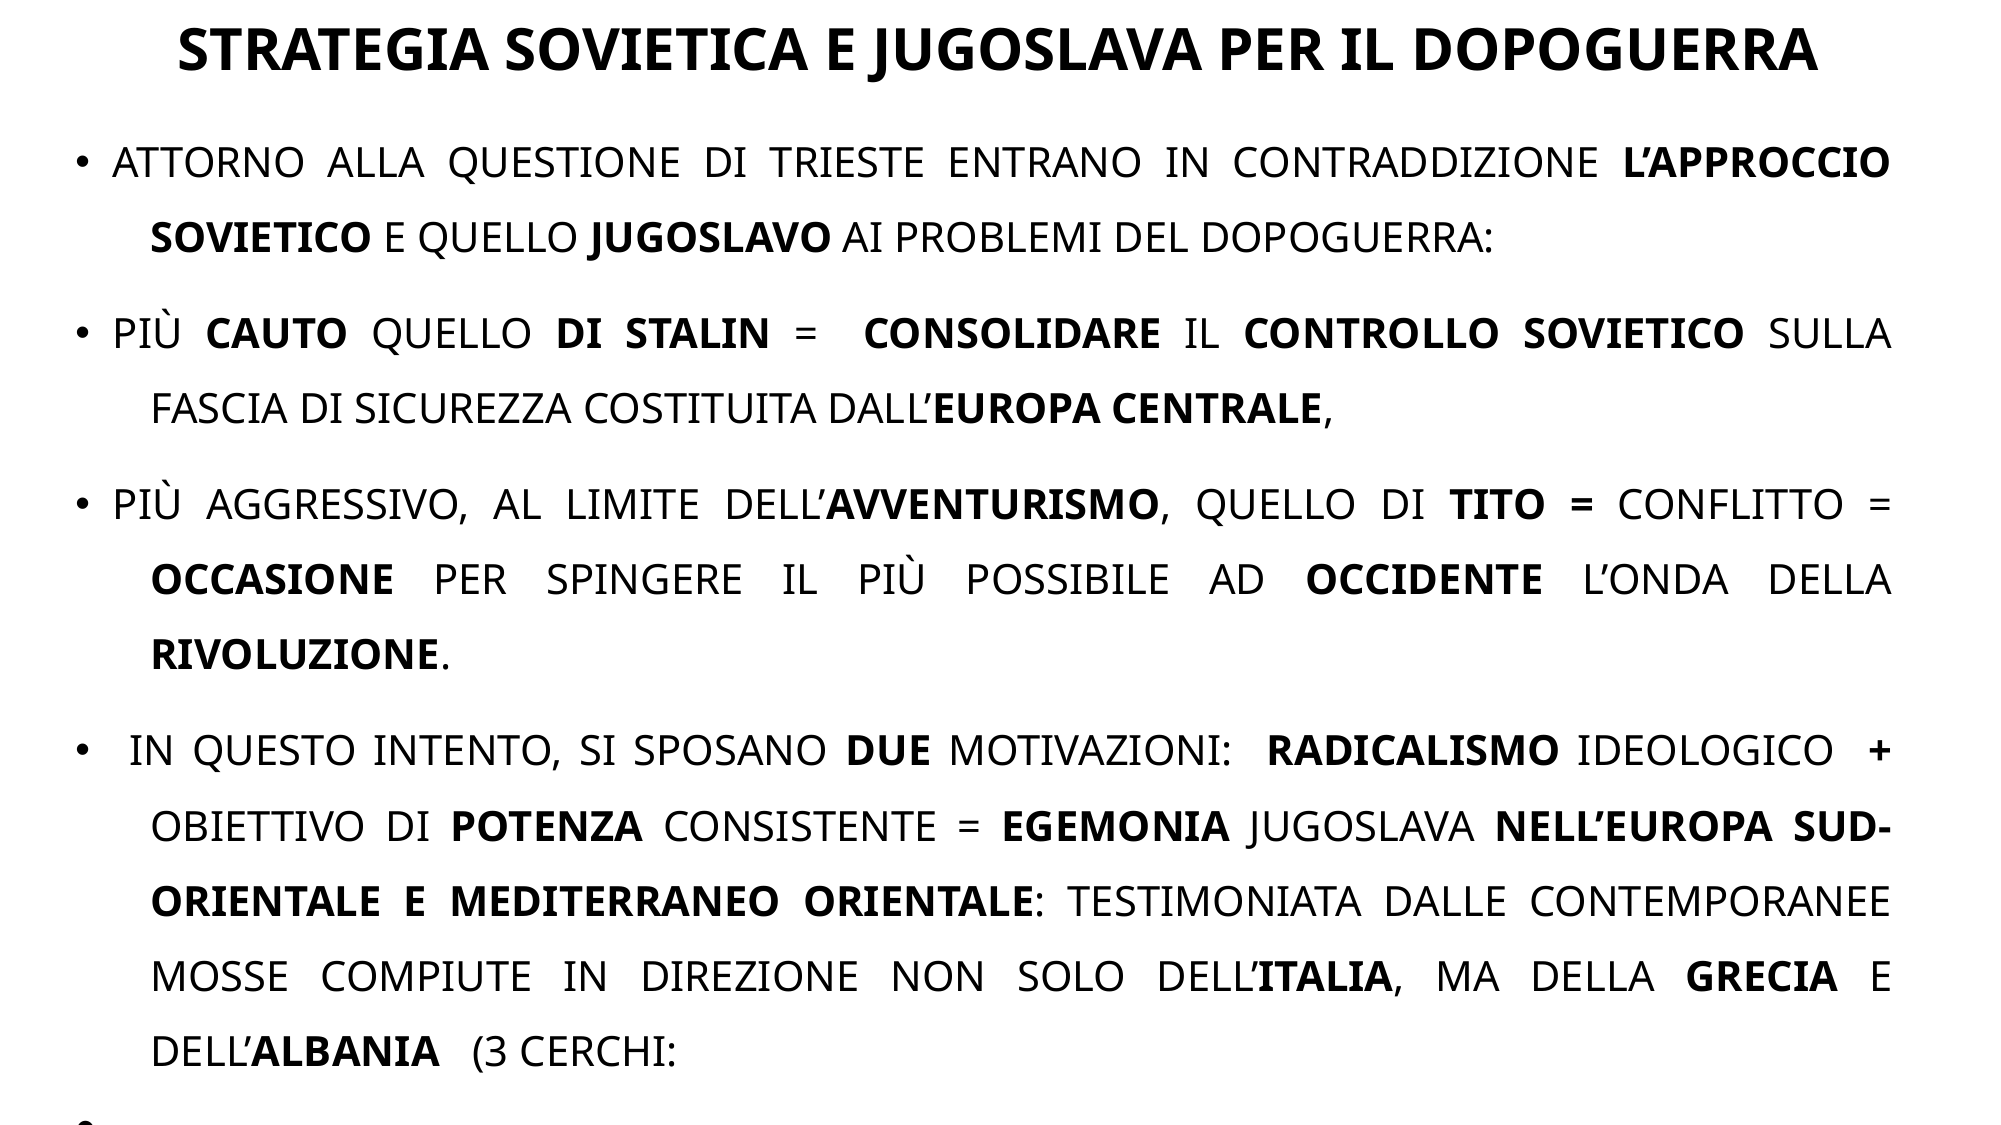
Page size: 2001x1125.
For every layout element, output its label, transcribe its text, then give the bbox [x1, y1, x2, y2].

list ATTORNO ALLA QUESTIONE DI TRIESTE ENTRANO IN CONTRADDIZIONE L’APPROCCIO SOVIETICO E QUELLO JUGOSLAVO AI PROBLEMI DEL DOPOGUERRA: PIÙ CAUTO QUELLO DI STALIN = CONSOLIDARE IL CONTROLLO SOVIETICO SULLA FASCIA DI SICUREZZA COSTITUITA DALL’EUROPA CENTRALE, PIÙ AGGRESSIVO, AL LIMITE DELL’AVVENTURISMO, QUELLO DI TITO = CONFLITTO = OCCASIONE PER SPINGERE IL PIÙ POSSIBILE AD OCCIDENTE L’ONDA DELLA RIVOLUZIONE. IN QUESTO INTENTO, SI SPOSANO DUE MOTIVAZIONI: RADICALISMO IDEOLOGICO + OBIETTIVO DI POTENZA CONSISTENTE = EGEMONIA JUGOSLAVA NELL’EUROPA SUD-ORIENTALE E MEDITERRANEO ORIENTALE: TESTIMONIATA DALLE CONTEMPORANEE MOSSE COMPIUTE IN DIREZIONE NON SOLO DELL’ITALIA, MA DELLA GRECIA E DELL’ALBANIA (3 CERCHI: [60, 103, 1908, 1103]
title STRATEGIA SOVIETICA E JUGOSLAVA PER IL DOPOGUERRA [15, 12, 1982, 64]
